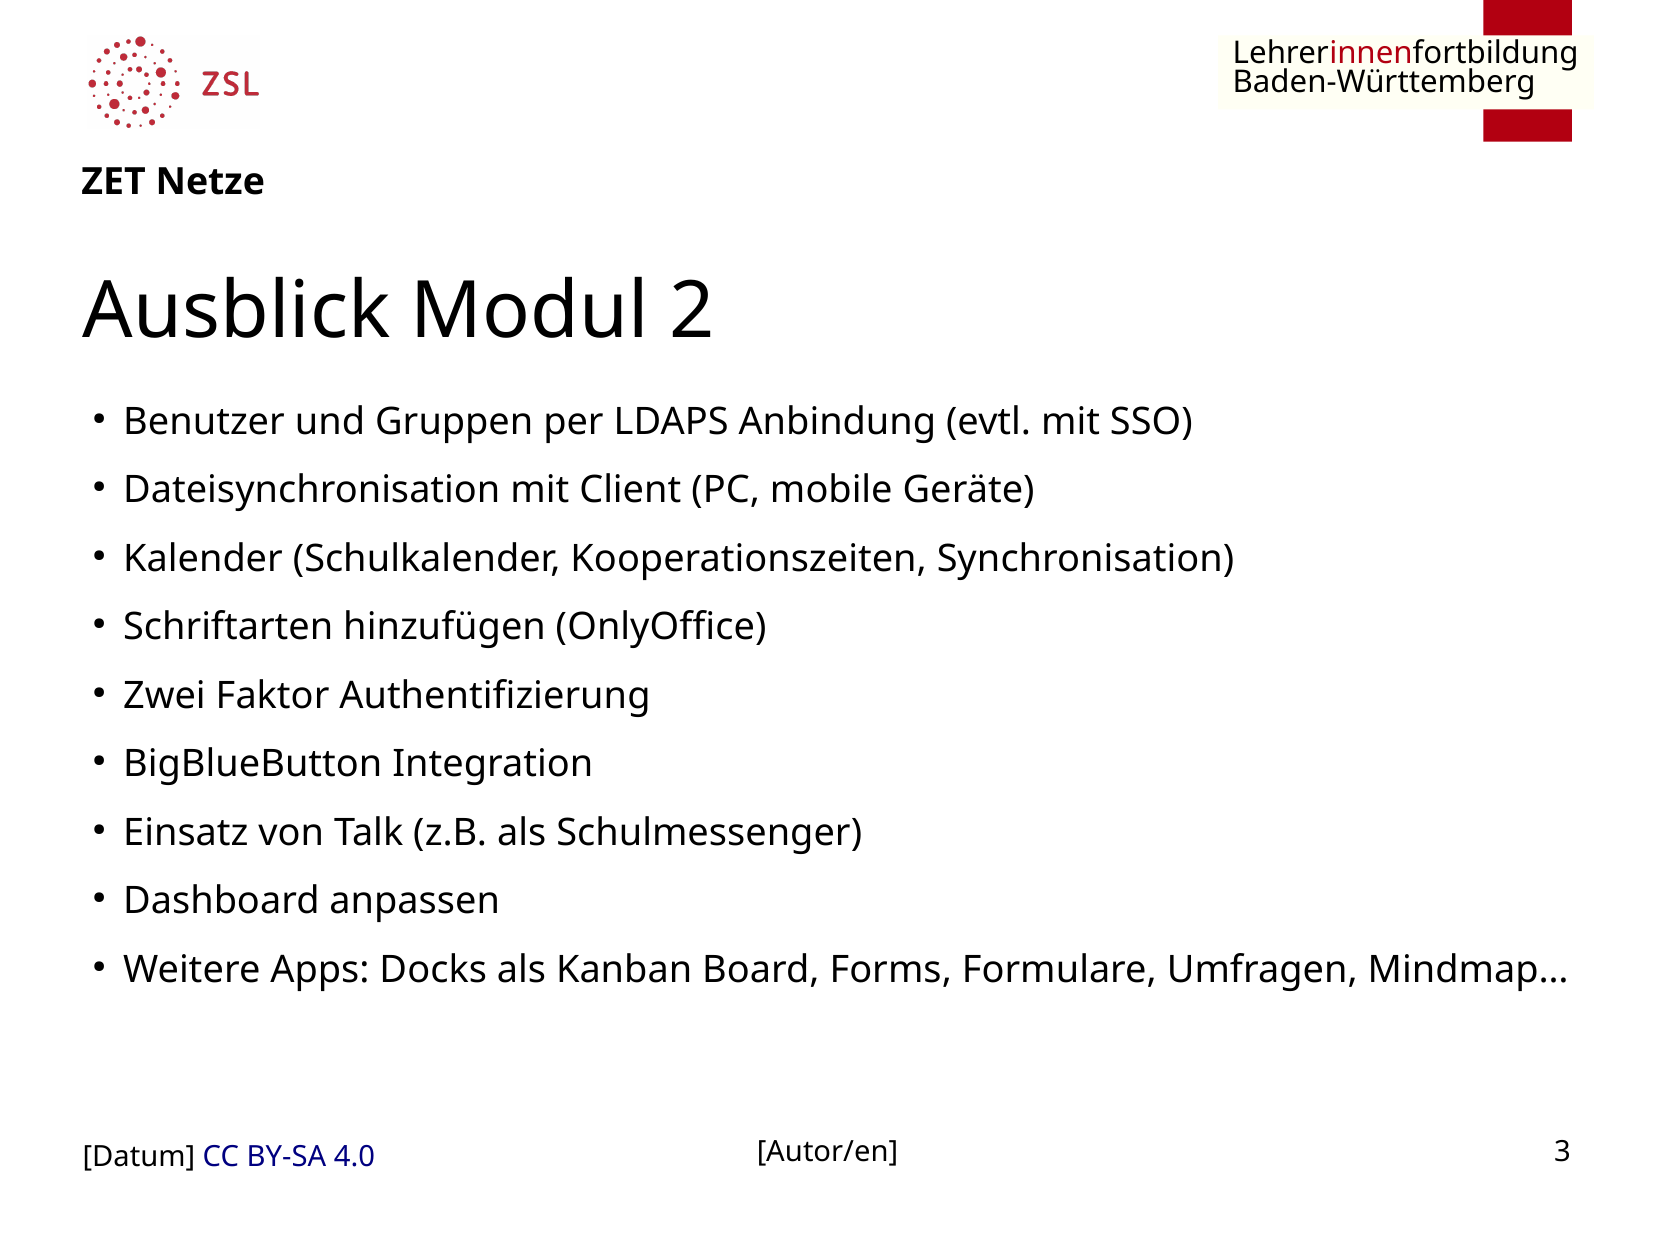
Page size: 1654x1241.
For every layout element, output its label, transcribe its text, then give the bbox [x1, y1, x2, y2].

title Ausblick Modul 2 [82, 255, 1571, 359]
list Benutzer und Gruppen per LDAPS Anbindung (evtl. mit SSO) Dateisynchronisation mit Client (PC, mobile Geräte) Kalender (Schulkalender, Kooperationszeiten, Synchronisation) Schriftarten hinzufügen (OnlyOffice) Zwei Faktor Authentifizierung BigBlueButton Integration Einsatz von Talk (z.B. als Schulmessenger) Dashboard anpassen Weitere Apps: Docks als Kanban Board, Forms, Formulare, Umfragen, Mindmap… [82, 393, 1571, 1051]
picture [87, 35, 260, 129]
